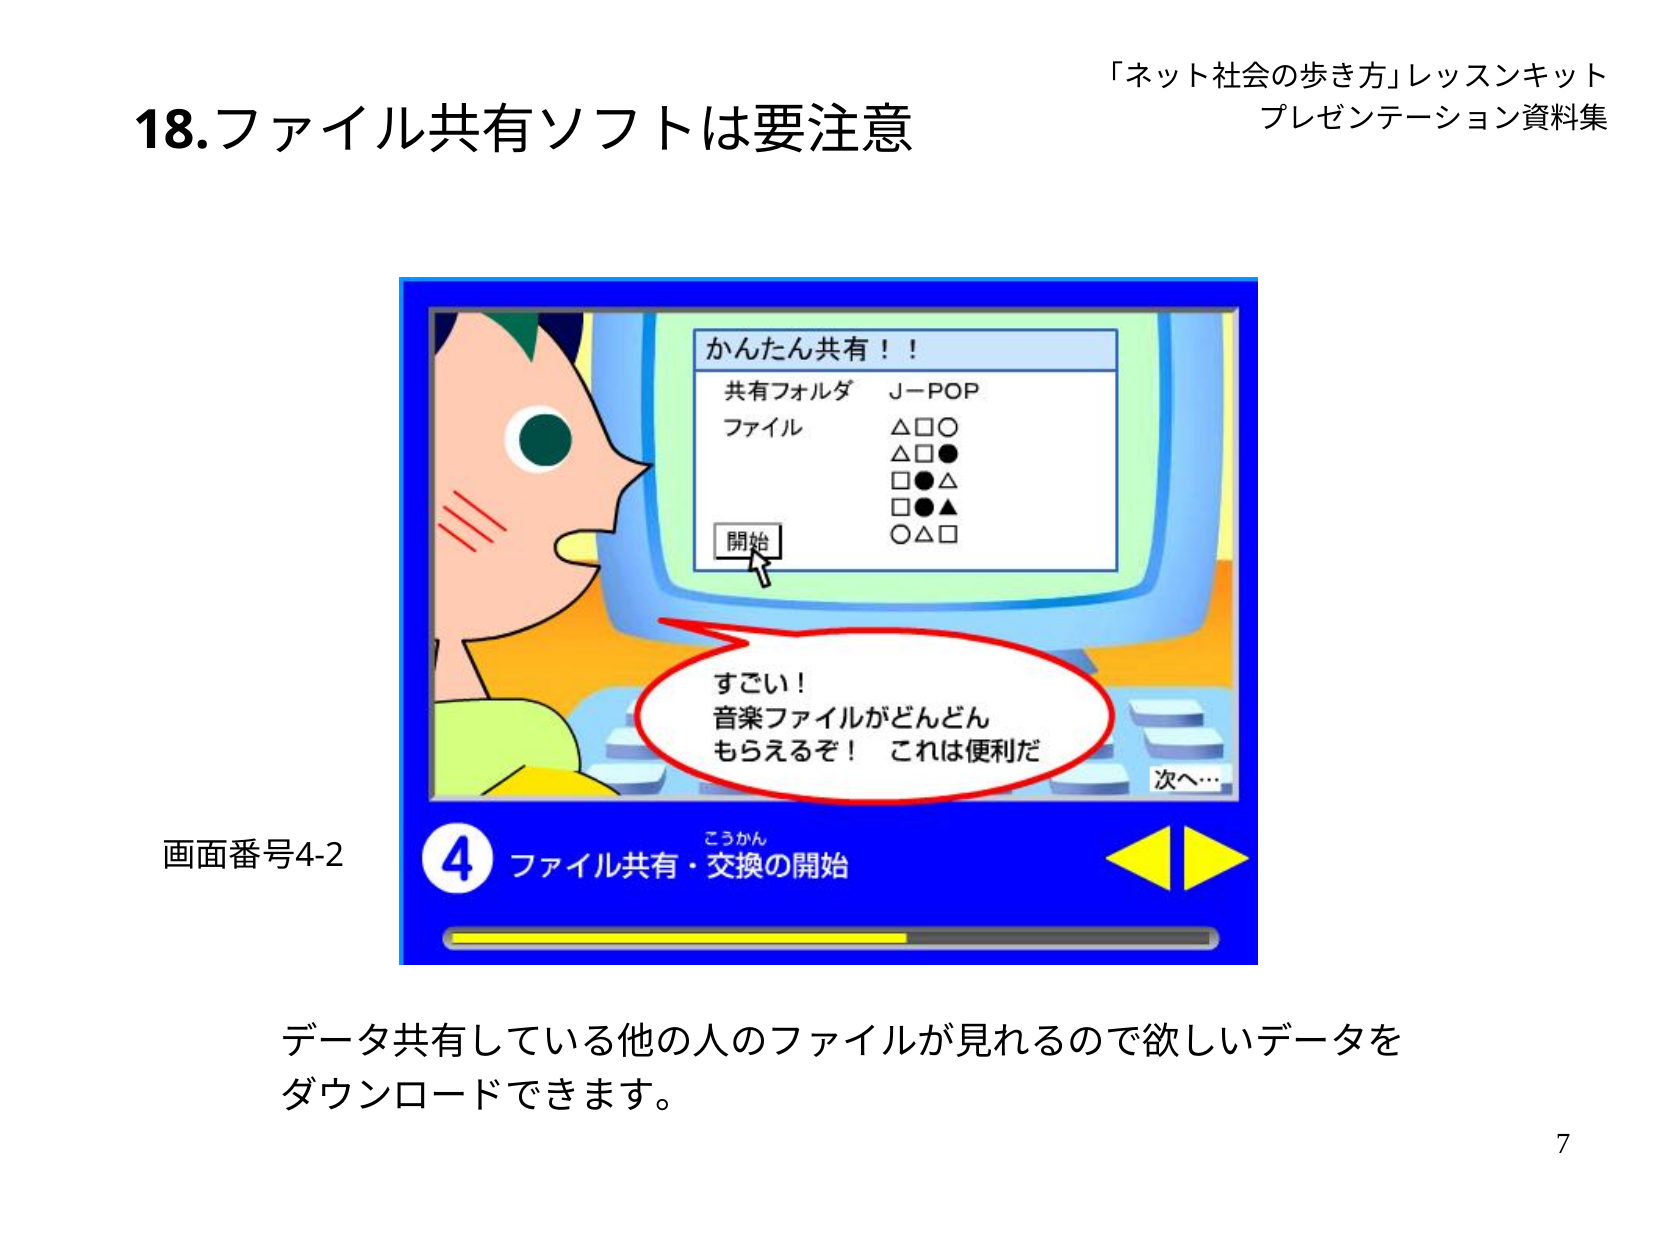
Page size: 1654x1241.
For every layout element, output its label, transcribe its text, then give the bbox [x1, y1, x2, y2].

text_box 画面番号4-2 [147, 826, 384, 882]
text_box データ共有している他の人のファイルが見れるので欲しいデータをダウンロードできます。 [265, 1003, 1447, 1128]
picture [399, 277, 1258, 965]
text_box 「ネット社会の歩き方」レッスンキットプレゼンテーション資料集 [1062, 44, 1625, 145]
text_box 18.ファイル共有ソフトは要注意 [118, 88, 1241, 169]
